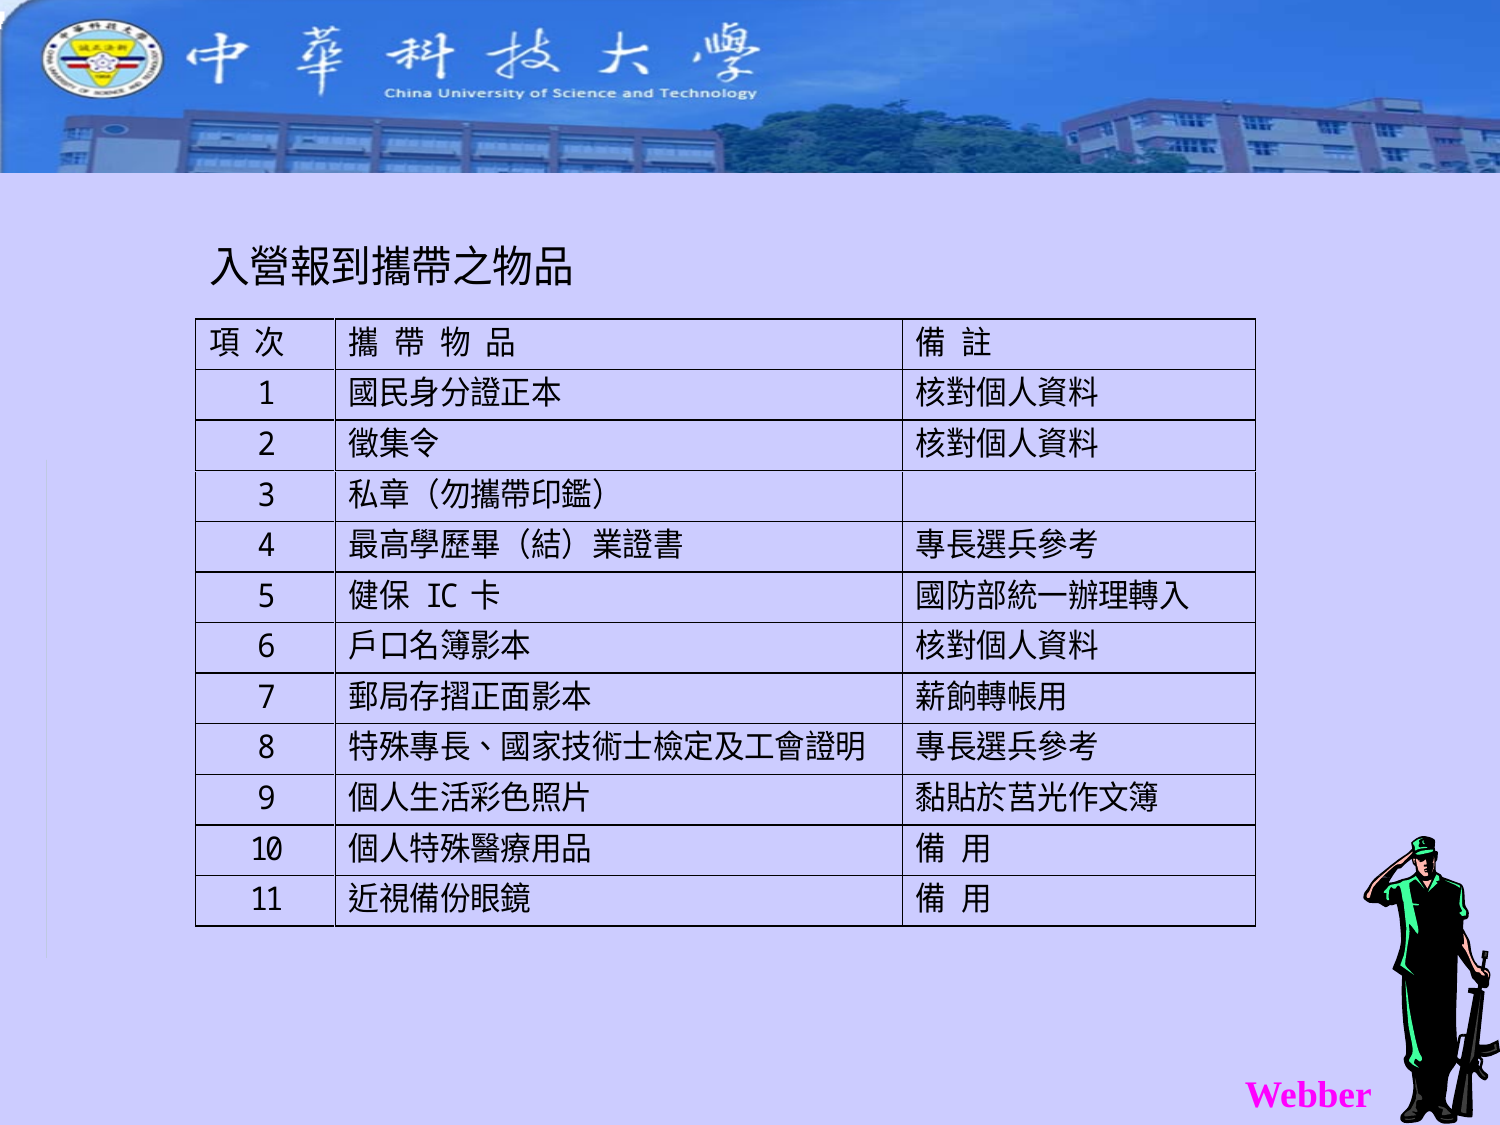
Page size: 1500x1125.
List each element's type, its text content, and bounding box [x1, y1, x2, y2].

text_box Webber [1229, 1062, 1407, 1123]
picture [194, 219, 1284, 976]
picture [1363, 835, 1500, 1125]
picture [0, 0, 1500, 173]
